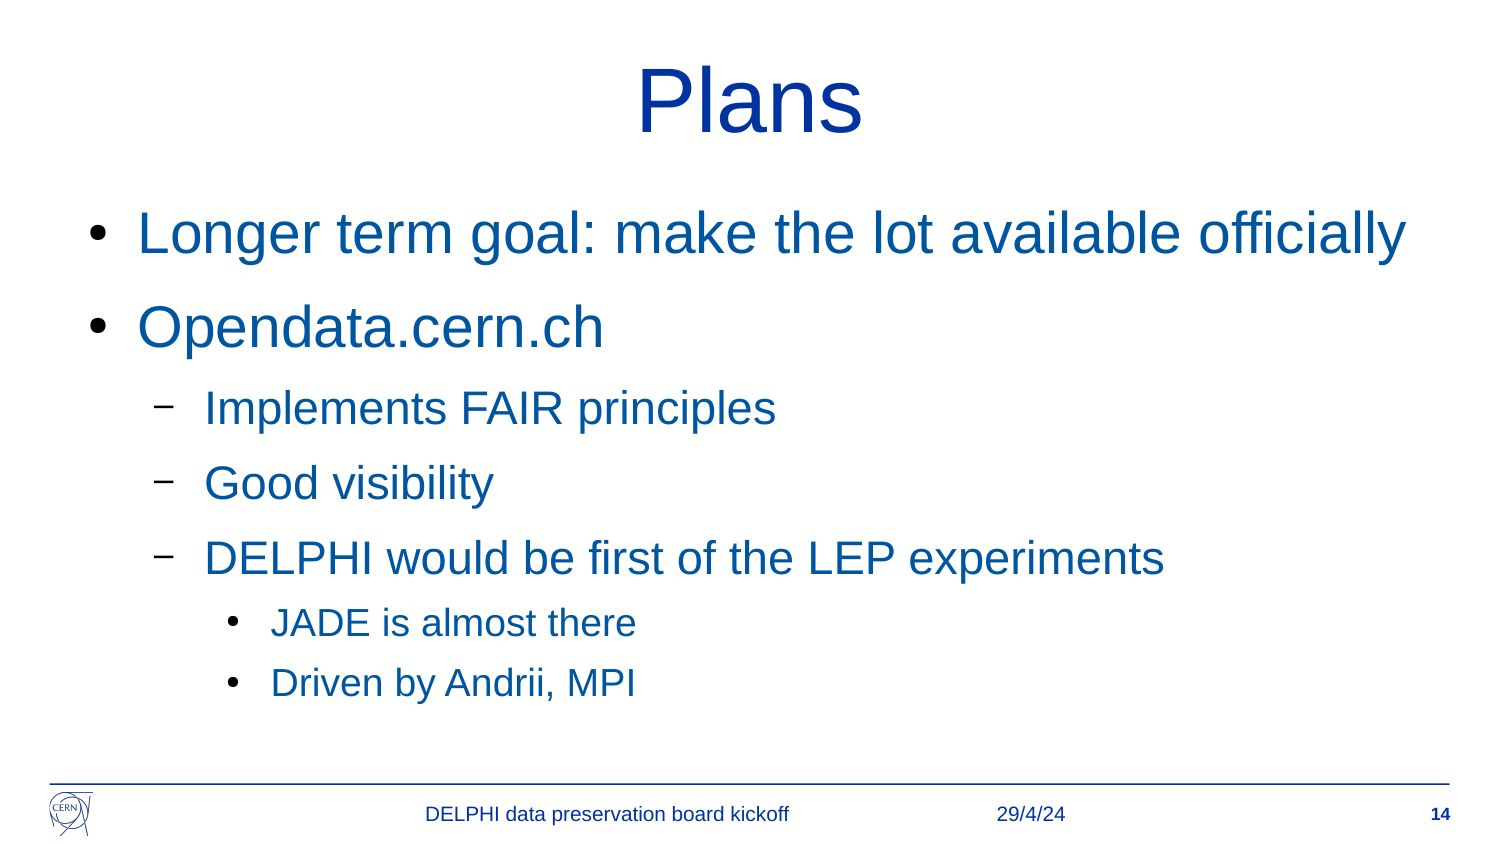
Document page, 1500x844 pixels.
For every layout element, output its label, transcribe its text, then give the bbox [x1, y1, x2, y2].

list Longer term goal: make the lot available officially Opendata.cern.ch Implements FAIR principles Good visibility DELPHI would be first of the LEP experiments JADE is almost there Driven by Andrii, MPI [70, 200, 1421, 756]
title Plans [75, 11, 1425, 190]
